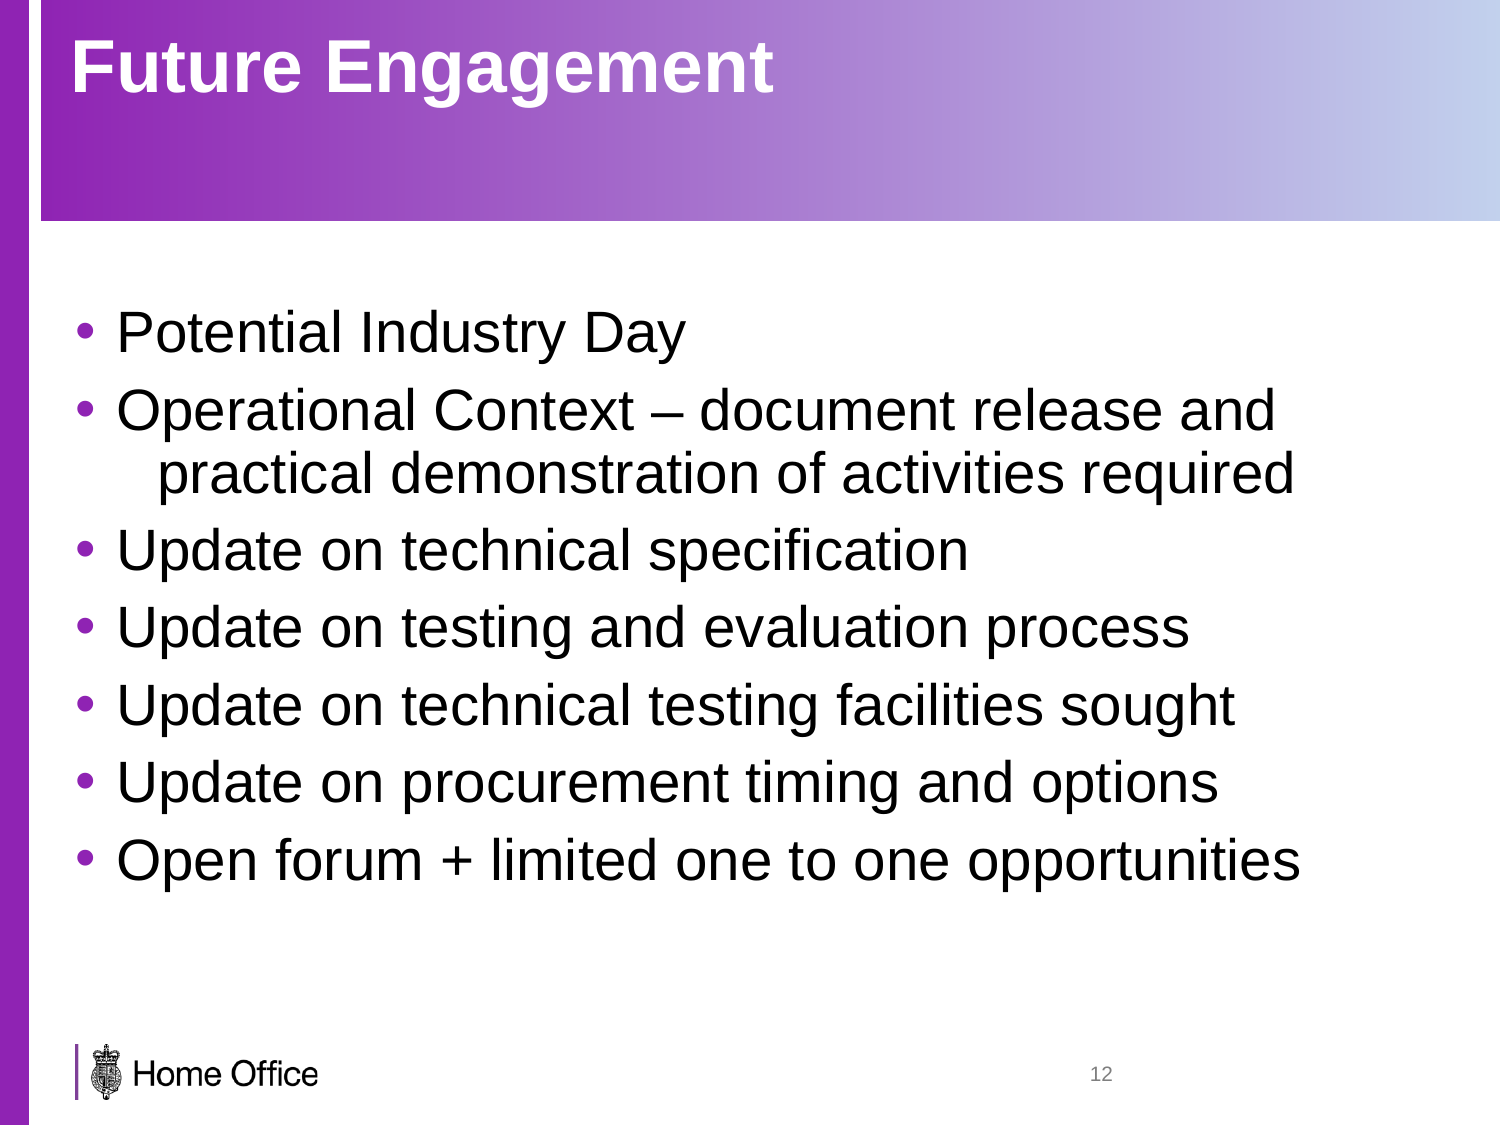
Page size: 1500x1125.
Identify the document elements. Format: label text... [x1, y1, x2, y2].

title Future Engagement [41, 0, 1500, 221]
text_box [1074, 1042, 1426, 1103]
list Potential Industry Day Operational Context – document release and practical demonstration of activities required Update on technical specification Update on testing and evaluation process Update on technical testing facilities sought Update on procurement timing and options Open forum + limited one to one opportunities [75, 302, 1471, 1005]
